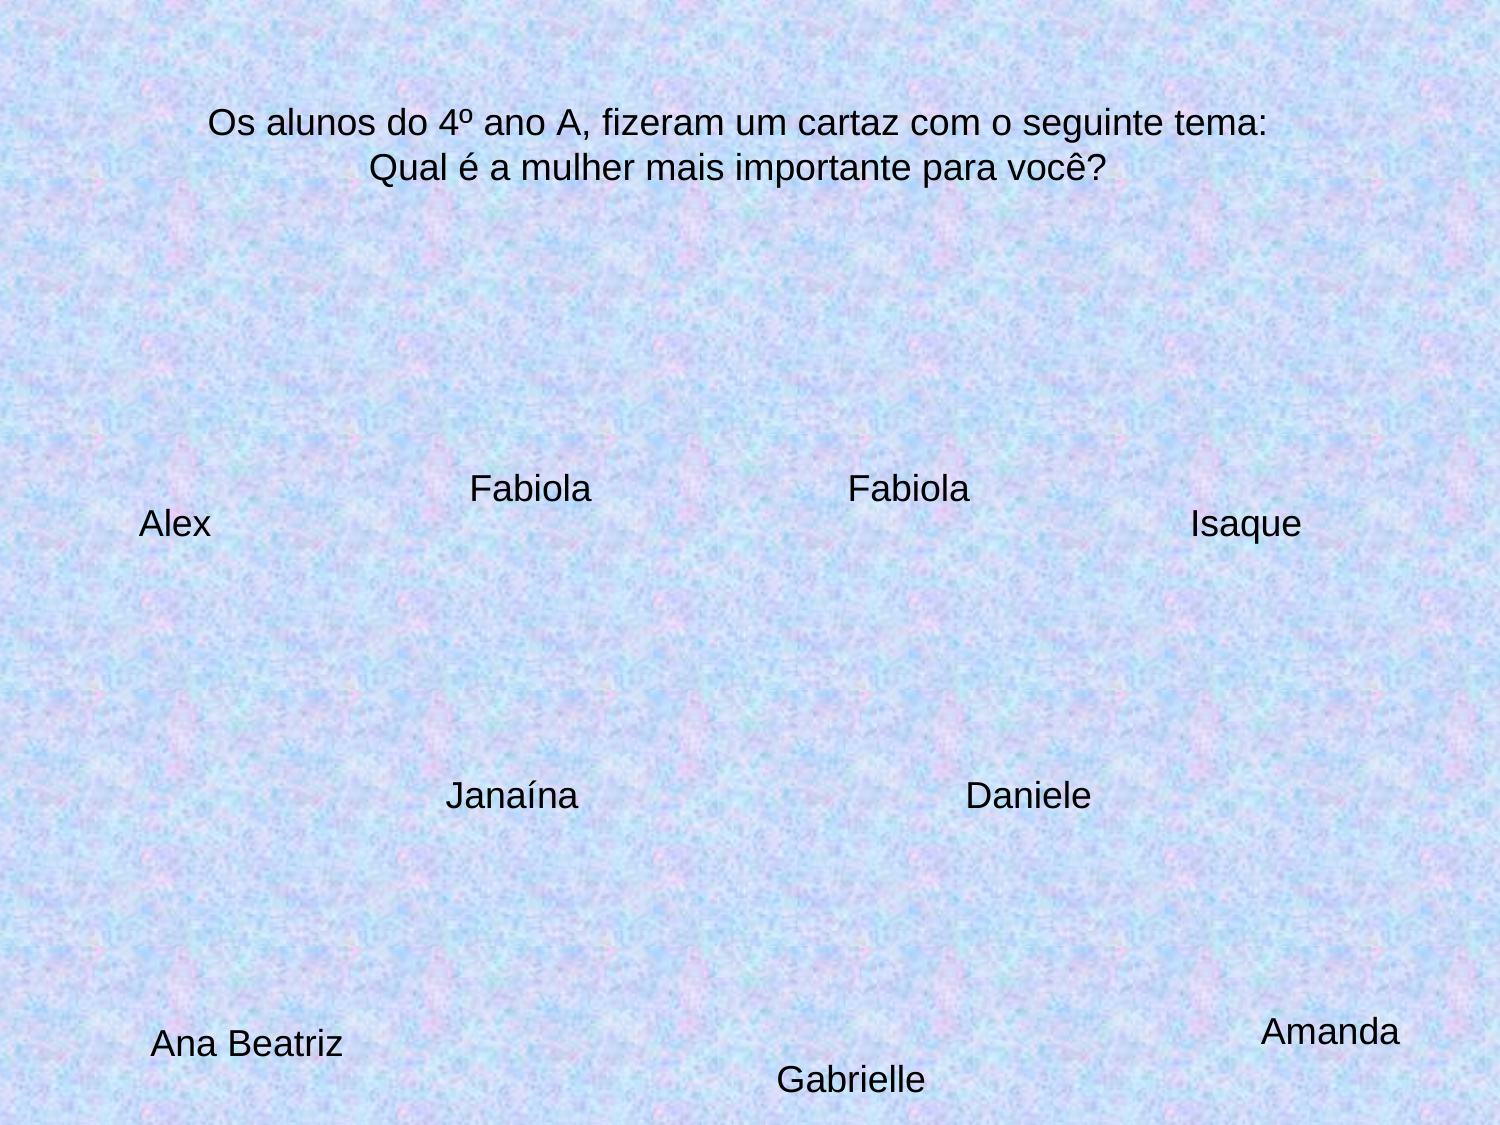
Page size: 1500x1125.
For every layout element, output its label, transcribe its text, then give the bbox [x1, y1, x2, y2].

text_box Fabiola [832, 456, 1010, 517]
text_box Alex [123, 491, 266, 553]
text_box Fabiola [454, 456, 632, 517]
text_box Ana Beatriz [135, 1011, 384, 1117]
text_box Daniele [950, 763, 1128, 869]
text_box Amanda [1246, 999, 1424, 1105]
text_box Os alunos do 4º ano A, fizeram um cartaz com o seguinte tema: Qual é a mulher mais importante para você? [76, 90, 1400, 241]
text_box Gabrielle [761, 1046, 963, 1125]
picture [0, 0, 1500, 1125]
text_box Isaque [1175, 491, 1353, 553]
text_box Janaína [430, 763, 609, 869]
